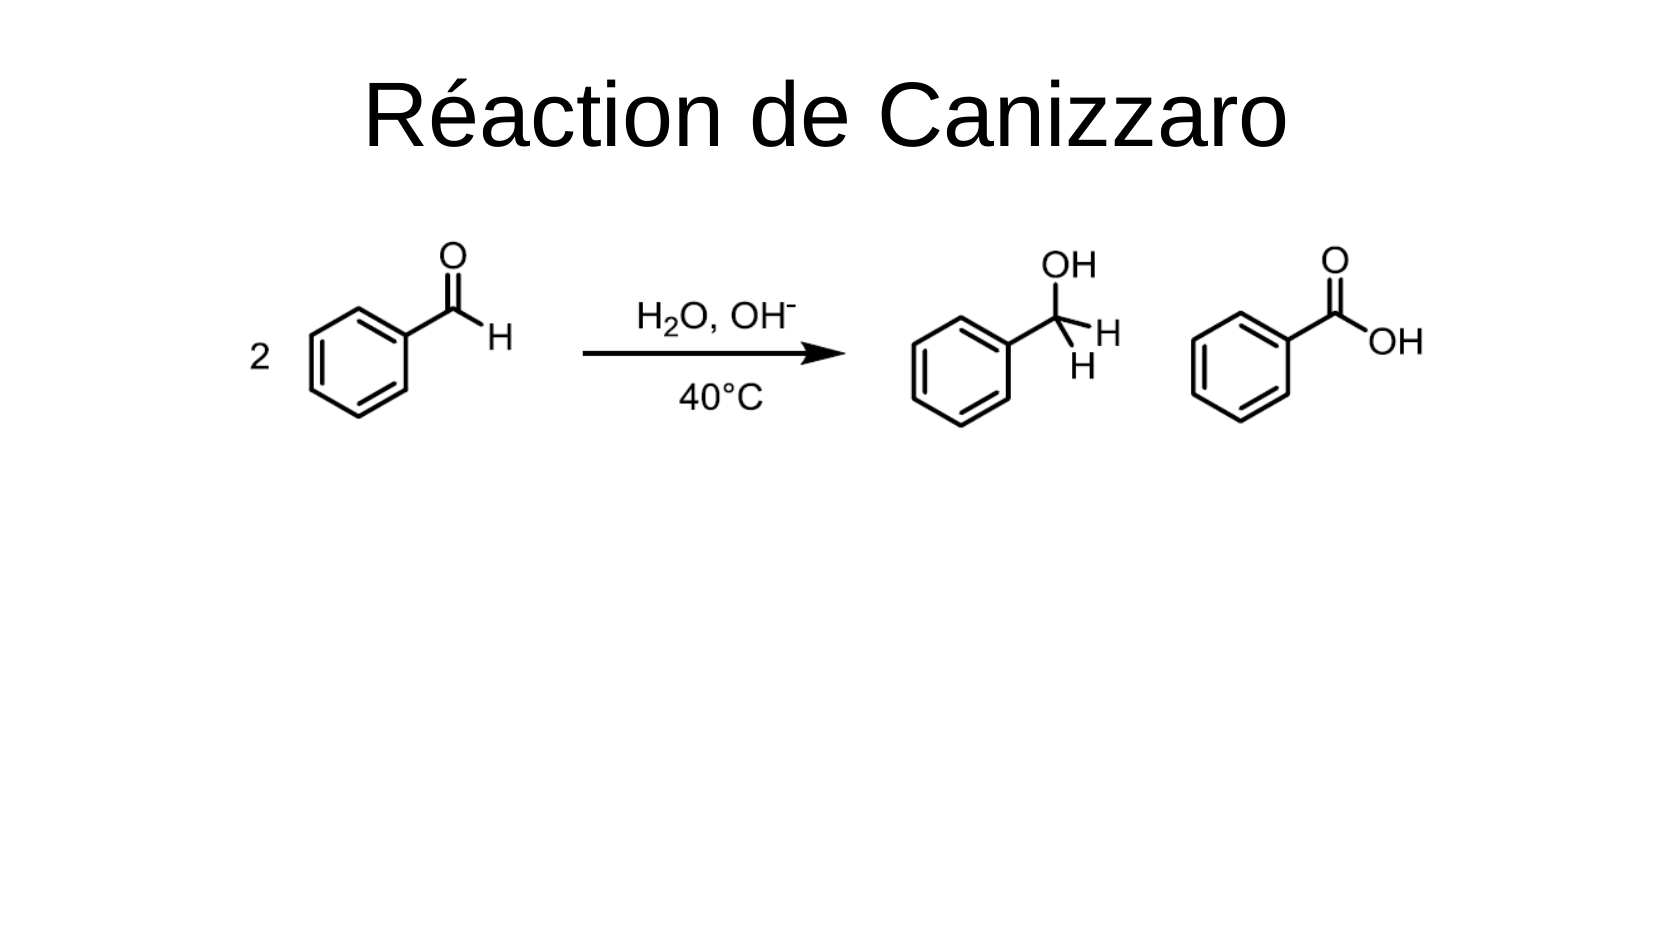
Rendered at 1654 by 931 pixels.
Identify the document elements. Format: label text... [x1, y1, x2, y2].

picture [230, 212, 1434, 441]
title Réaction de Canizzaro [82, 37, 1571, 193]
